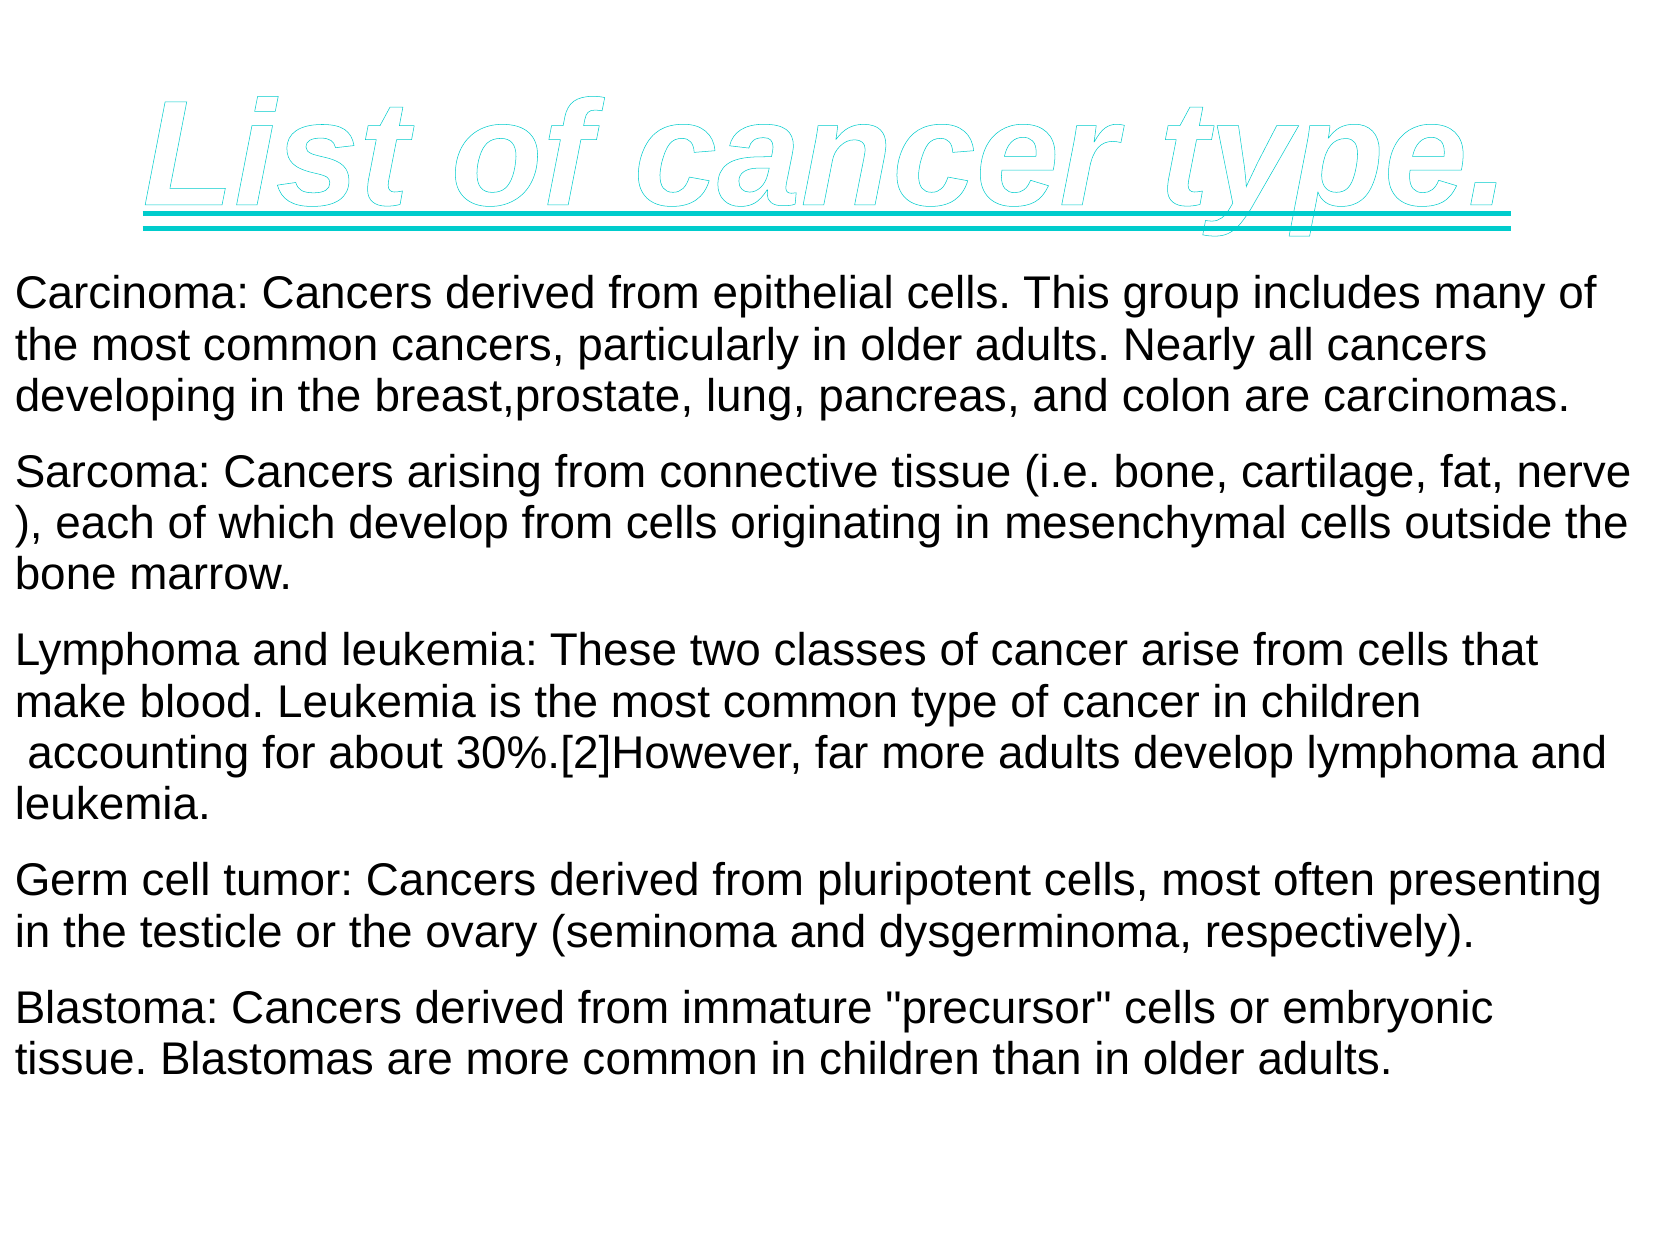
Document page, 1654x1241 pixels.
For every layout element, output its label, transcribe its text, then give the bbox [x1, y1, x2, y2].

title List of cancer type. [82, 49, 1571, 257]
text_box Carcinoma: Cancers derived from epithelial cells. This group includes many of the most common cancers, particularly in older adults. Nearly all cancers developing in the breast,prostate, lung, pancreas, and colon are carcinomas. Sarcoma: Cancers arising from connective tissue (i.e. bone, cartilage, fat, nerve), each of which develop from cells originating in mesenchymal cells outside the bone marrow. Lymphoma and leukemia: These two classes of cancer arise from cells that make blood. Leukemia is the most common type of cancer in children accounting for about 30%.[2]However, far more adults develop lymphoma and leukemia. Germ cell tumor: Cancers derived from pluripotent cells, most often presenting in the testicle or the ovary (seminoma and dysgerminoma, respectively). Blastoma: Cancers derived from immature "precursor" cells or embryonic tissue. Blastomas are more common in children than in older adults. [0, 259, 1648, 1140]
